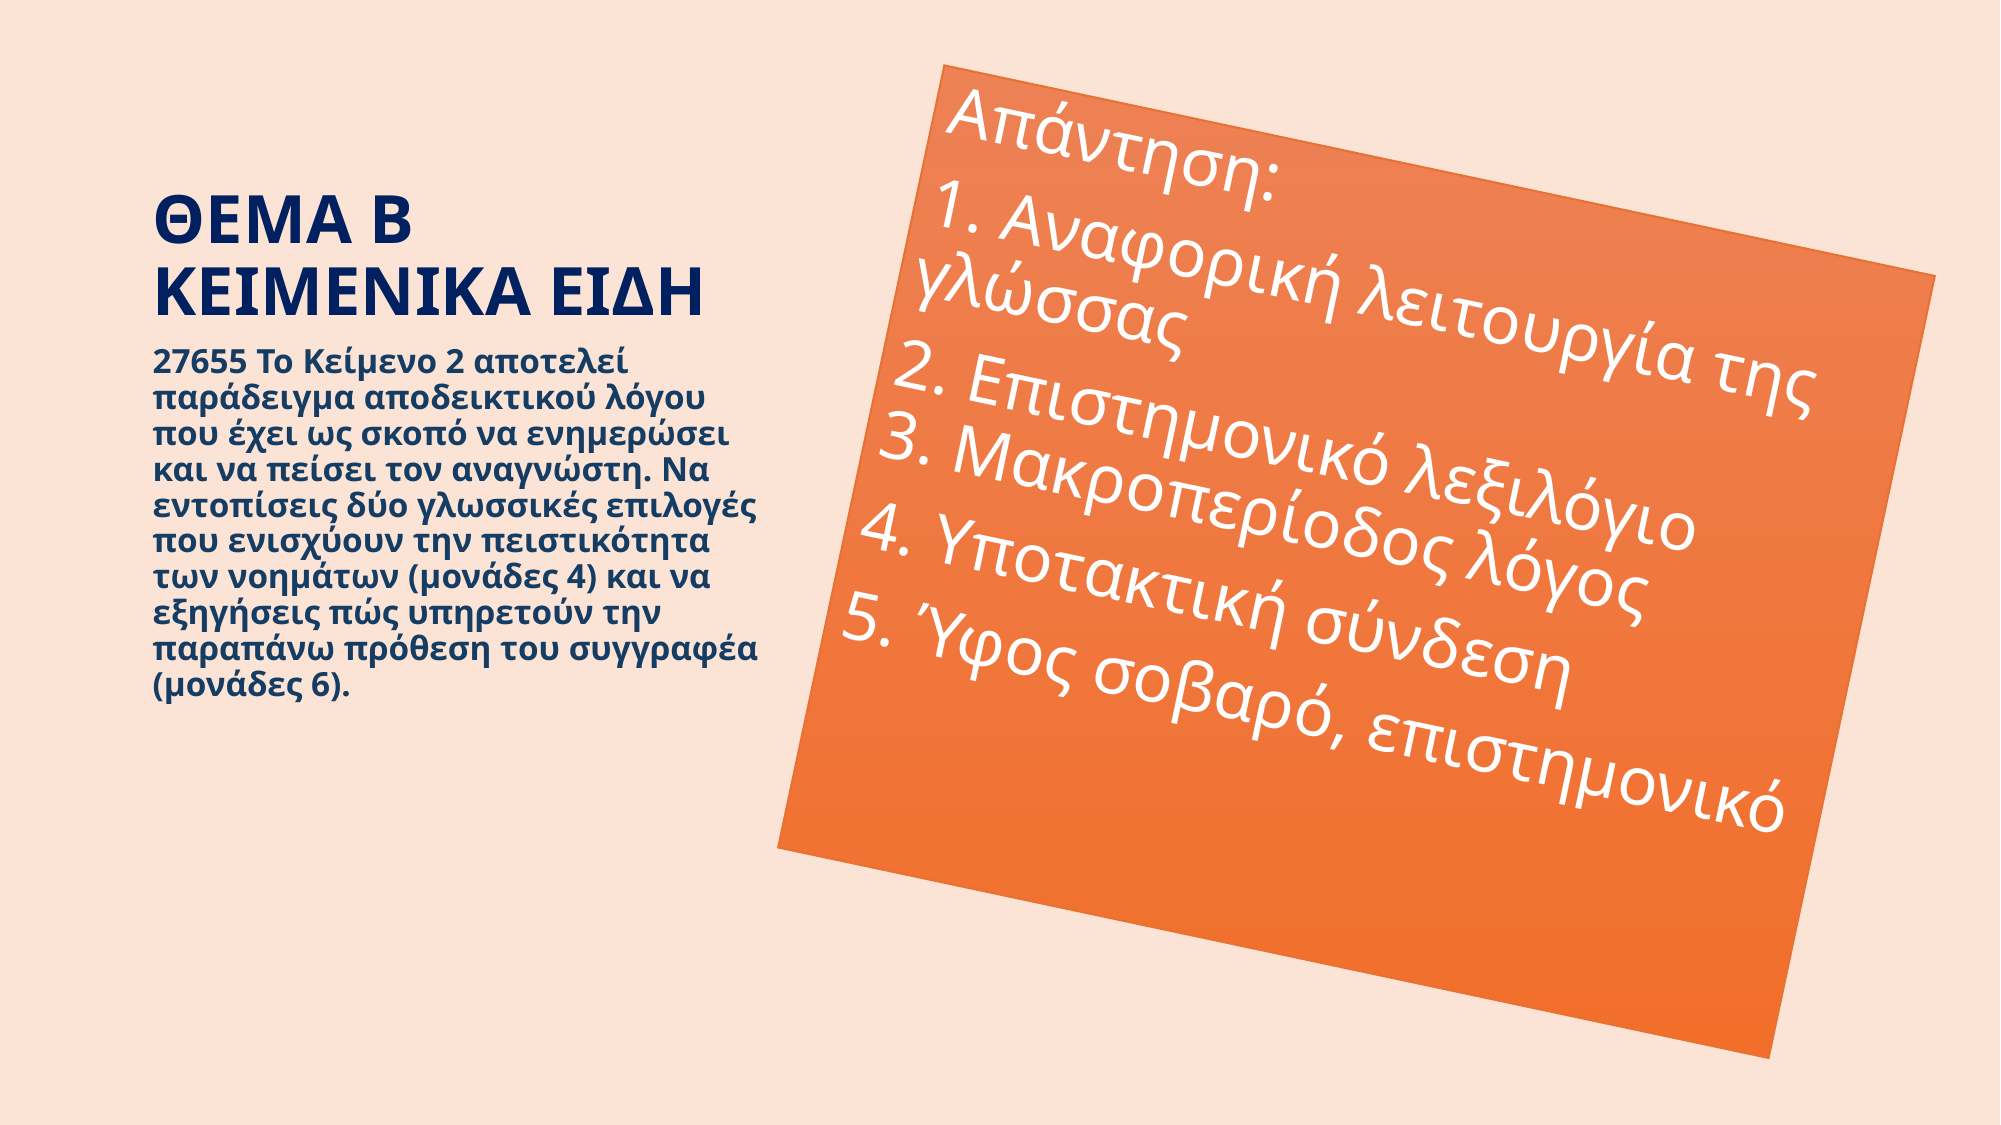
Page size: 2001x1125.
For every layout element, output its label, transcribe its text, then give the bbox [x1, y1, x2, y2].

title ΘΕΜΑ Β​​ ΚΕΙΜΕΝΙΚΑ ΕΙΔΗ​​ [137, 75, 783, 337]
list 27655 Το Κείμενο 2 αποτελεί παράδειγμα αποδεικτικού λόγου που έχει ως σκοπό να ενημερώσει και να πείσει τον αναγνώστη. Να εντοπίσεις δύο γλωσσικές επιλογές που ενισχύουν την πειστικότητα των νοημάτων (μονάδες 4) και να εξηγήσεις πώς υπηρετούν την παραπάνω πρόθεση του συγγραφέα (μονάδες 6). [137, 337, 783, 963]
list Απάντηση: 1. Αναφορική λειτουργία της γλώσσας 2. Επιστημονικό λεξιλόγιο 3. Μακροπερίοδος λόγος 4. Υποτακτική σύνδεση 5. Ύφος σοβαρό, επιστημονικό [783, 65, 1935, 1058]
